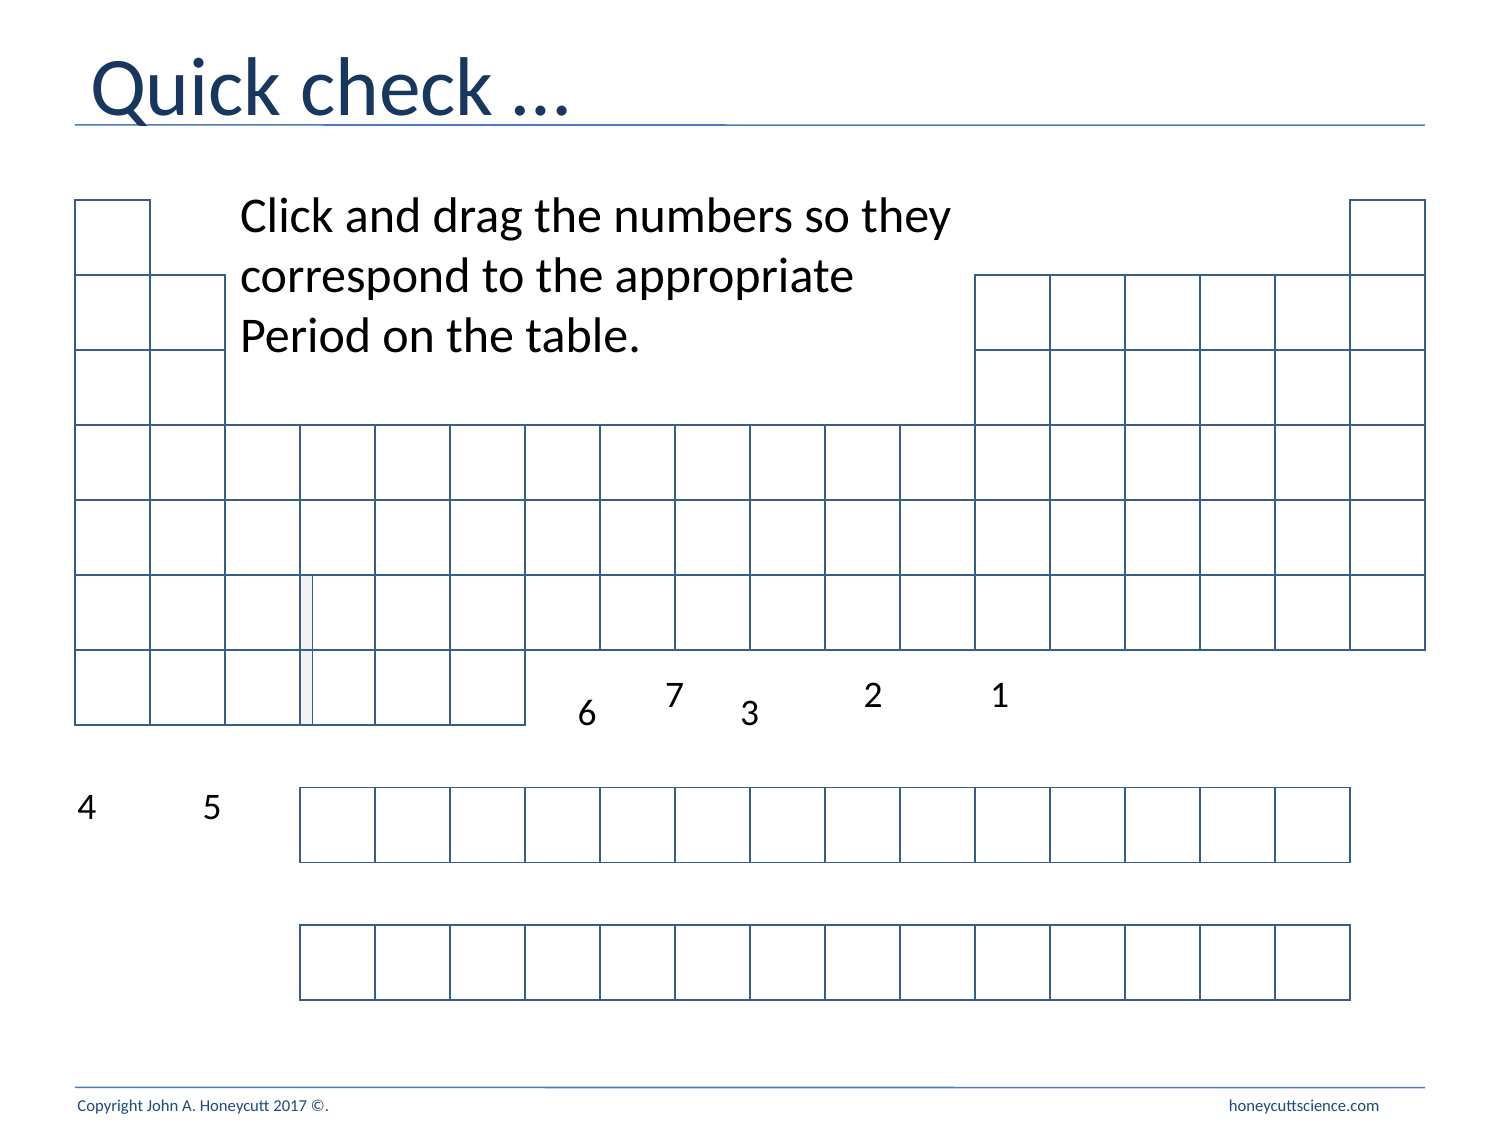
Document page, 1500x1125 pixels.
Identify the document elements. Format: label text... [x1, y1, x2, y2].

text_box 3 [724, 680, 775, 742]
text_box Click and drag the numbers so they correspond to the appropriate Period on the table. [224, 174, 975, 372]
text_box 6 [562, 680, 612, 742]
title Quick check … [75, 45, 1425, 121]
text_box 1 [974, 662, 1025, 724]
text_box 5 [187, 774, 238, 836]
text_box 2 [848, 662, 899, 724]
text_box 7 [649, 662, 700, 724]
text_box 4 [62, 774, 112, 836]
